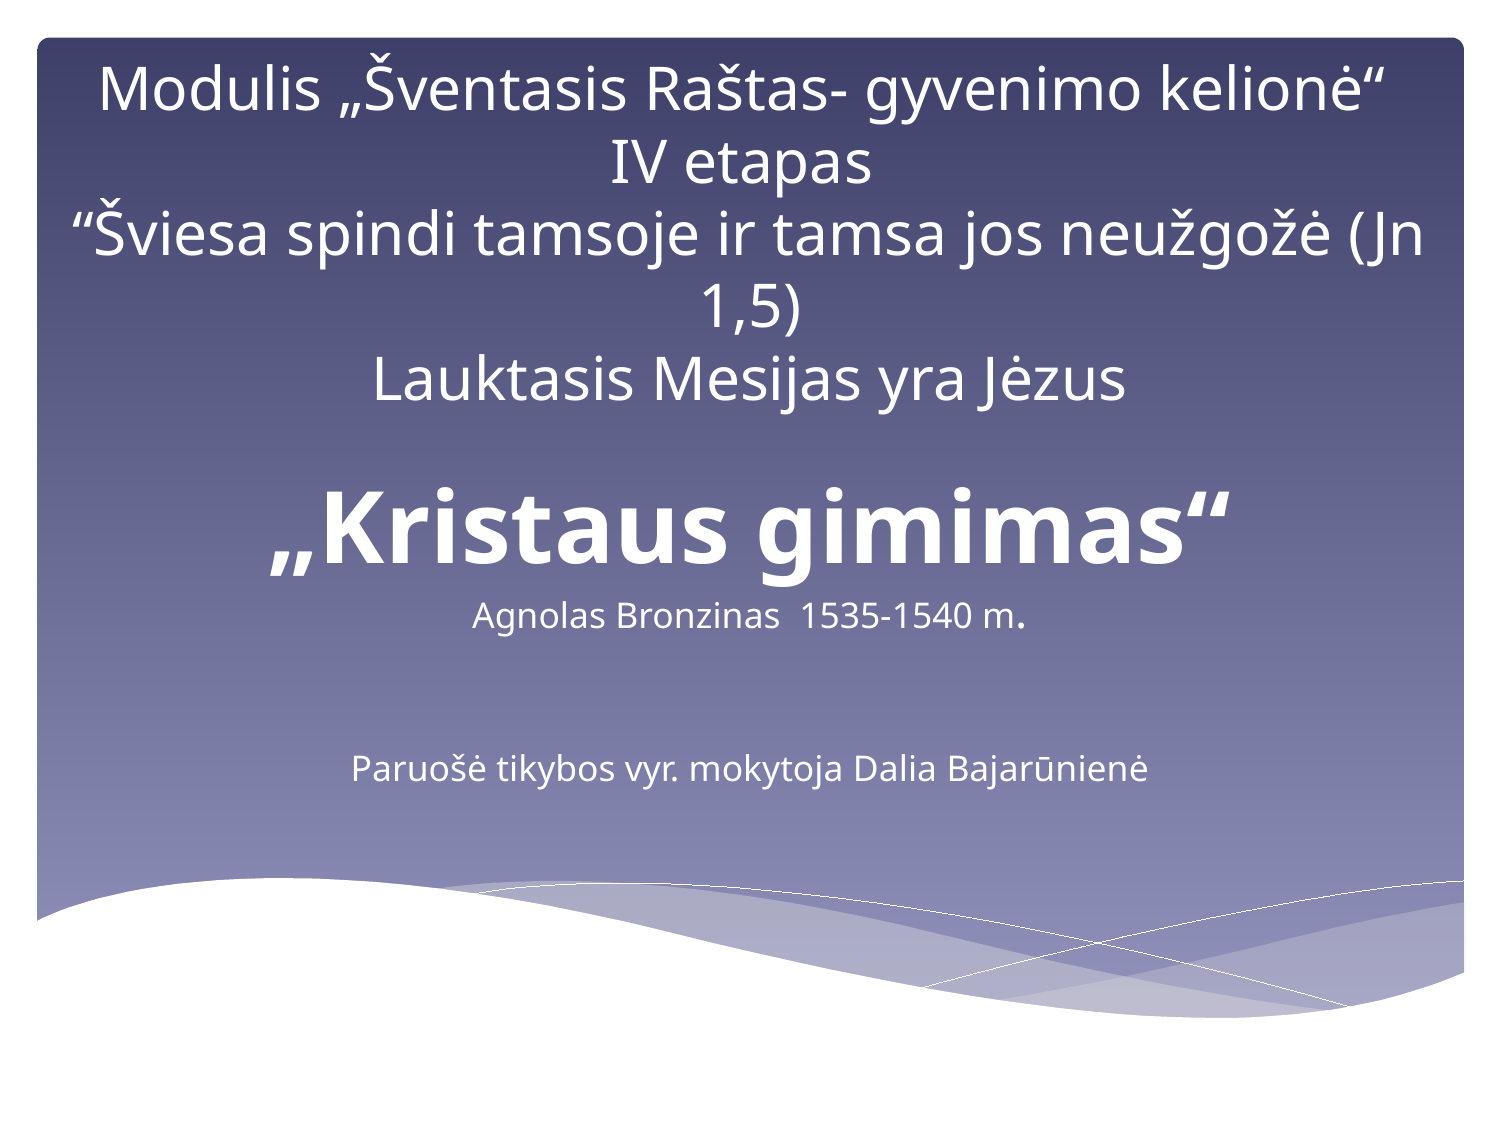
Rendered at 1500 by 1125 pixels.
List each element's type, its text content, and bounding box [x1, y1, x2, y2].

subtitle „Kristaus gimimas“ Agnolas Bronzinas 1535-1540 m. Paruošė tikybos vyr. mokytoja Dalia Bajarūnienė [225, 479, 1276, 826]
title Modulis „Šventasis Raštas- gyvenimo kelionė“ IV etapas “Šviesa spindi tamsoje ir tamsa jos neužgožė (Jn 1,5) Lauktasis Mesijas yra Jėzus [0, 42, 1500, 362]
